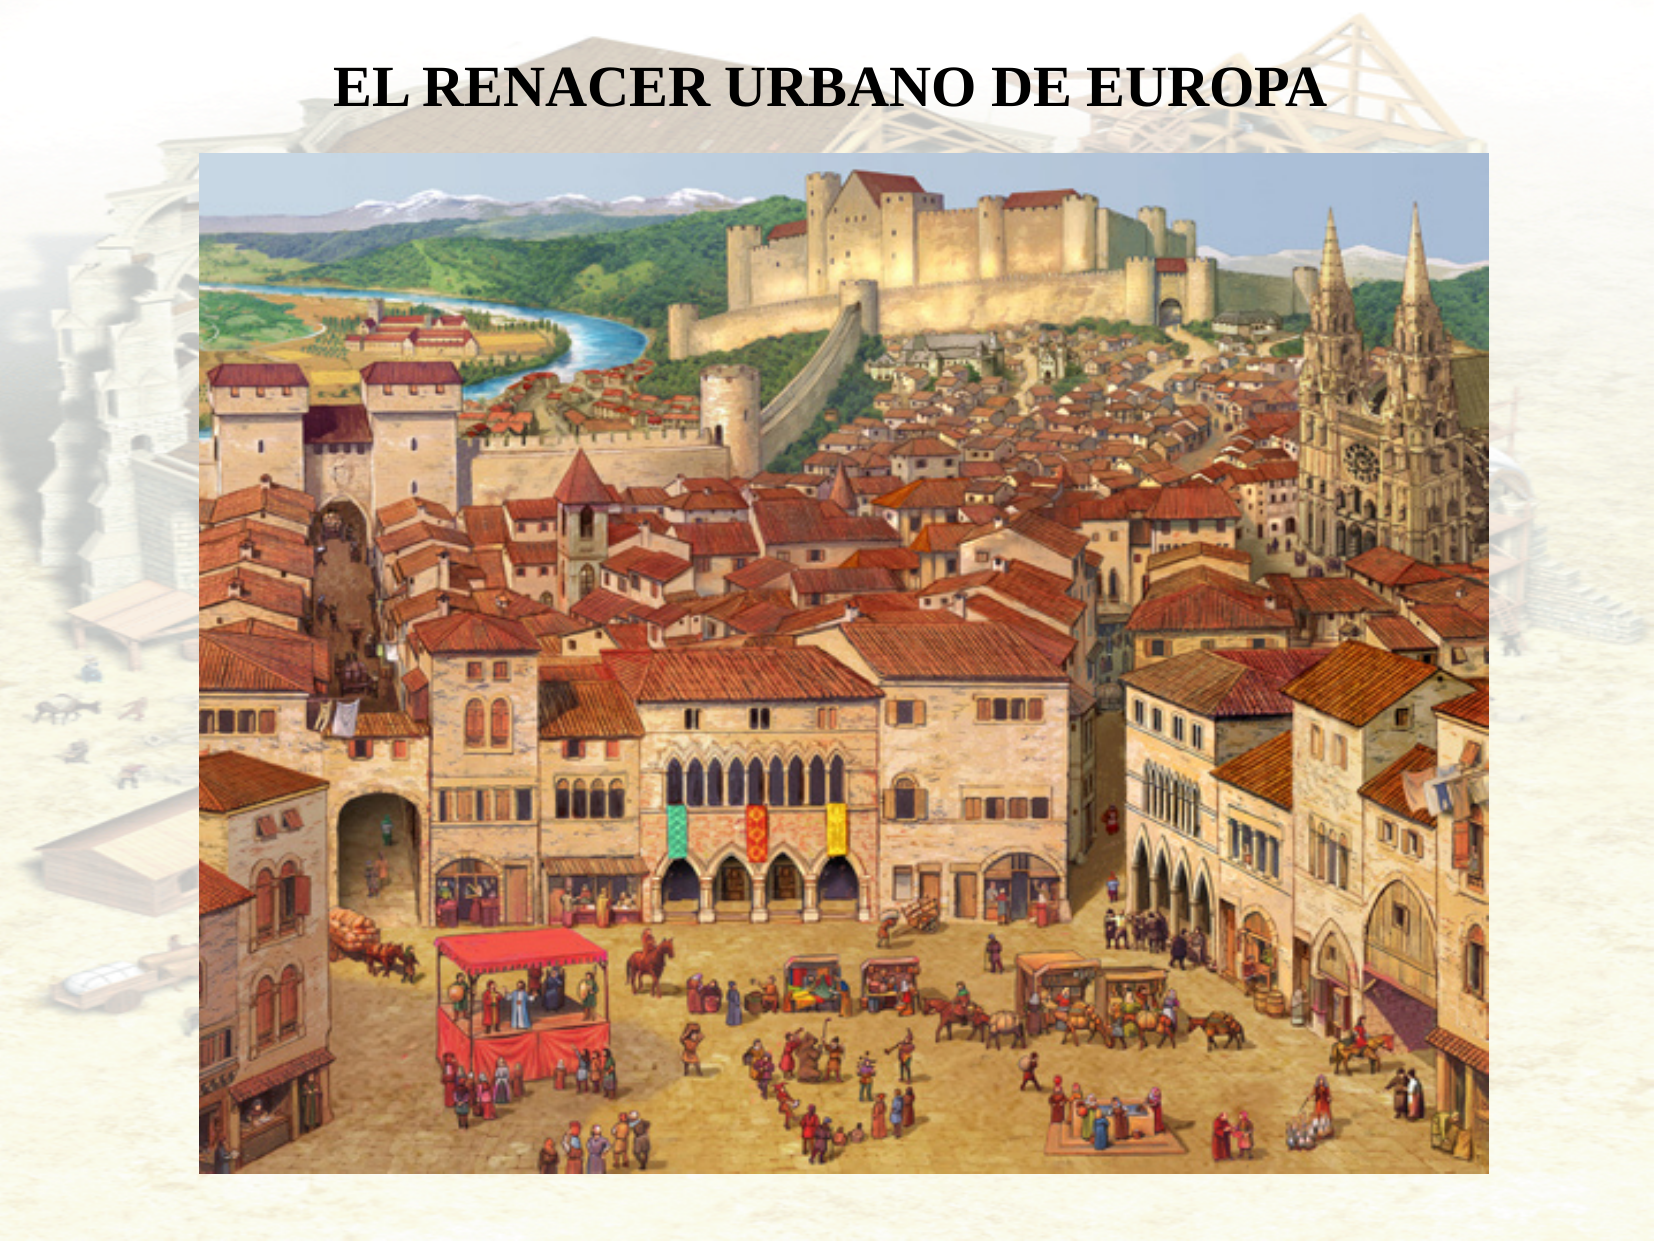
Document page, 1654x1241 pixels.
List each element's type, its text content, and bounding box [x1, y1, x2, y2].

text_box EL RENACER URBANO DE EUROPA [318, 47, 1355, 129]
picture [0, 0, 1654, 1241]
